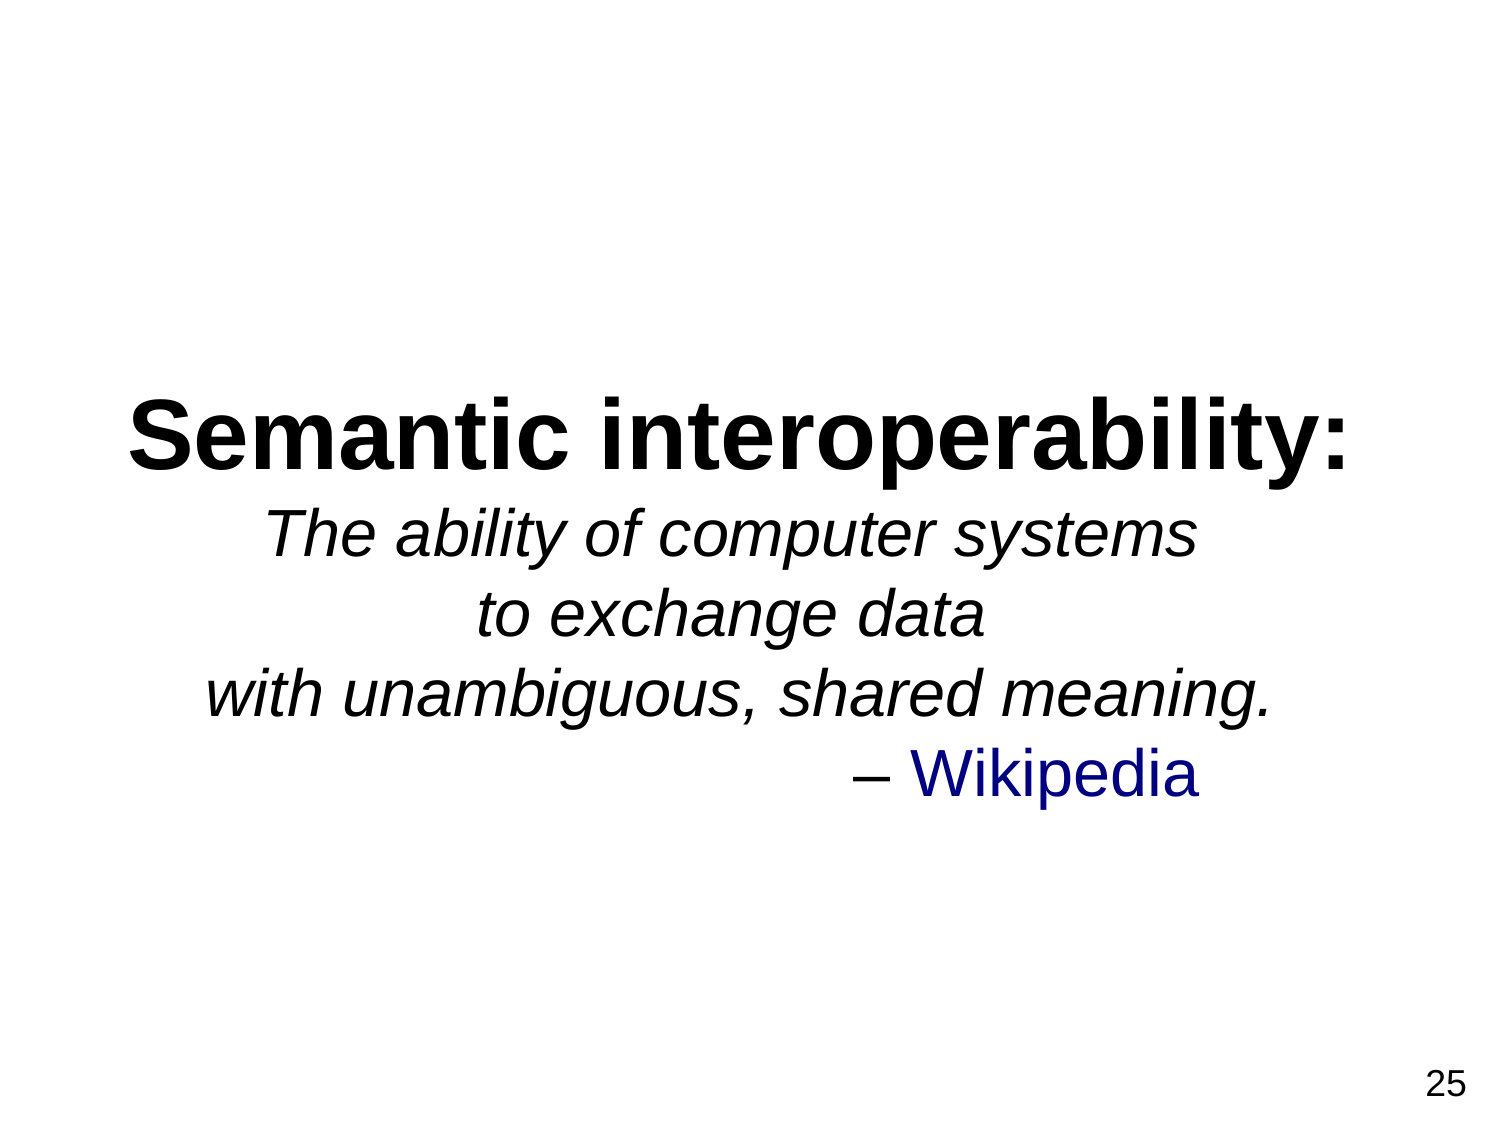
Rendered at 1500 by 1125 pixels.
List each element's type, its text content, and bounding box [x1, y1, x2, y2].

list Semantic interoperability: The ability of computer systems to exchange data with unambiguous, shared meaning. – Wikipedia [80, 369, 1401, 1022]
